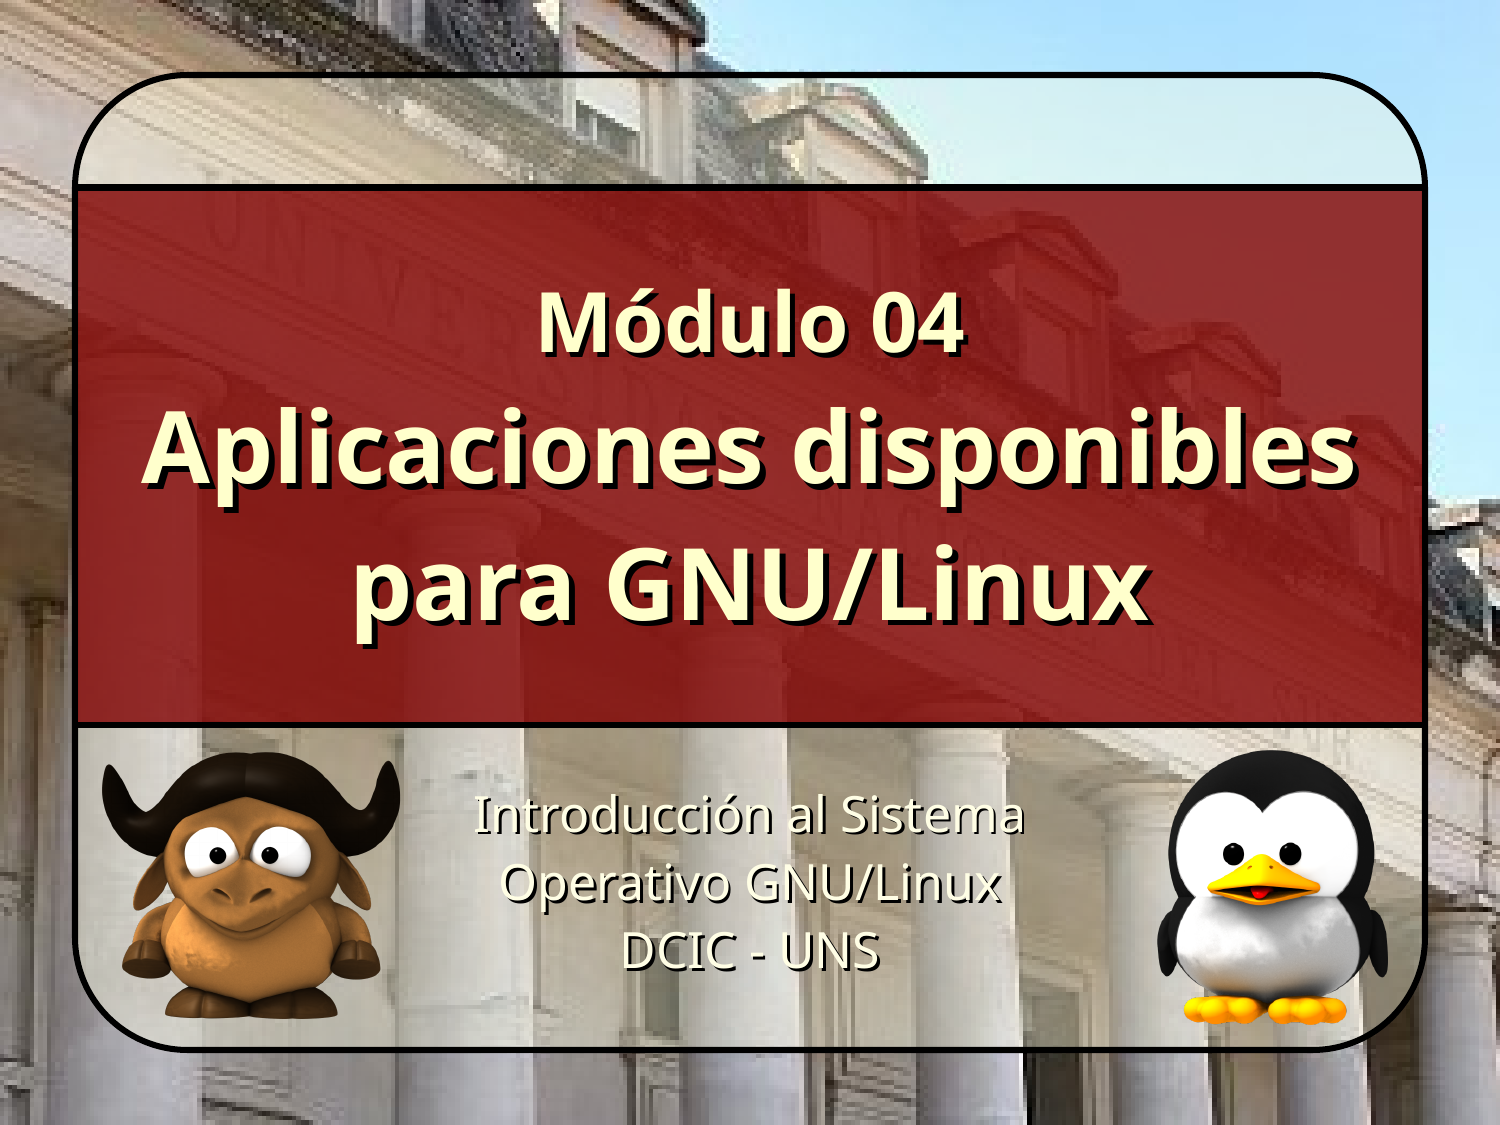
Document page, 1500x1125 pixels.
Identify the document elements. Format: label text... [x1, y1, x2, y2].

picture [0, 0, 1500, 1125]
title Módulo 04 Aplicaciones disponibles para GNU/Linux [128, 187, 1372, 726]
